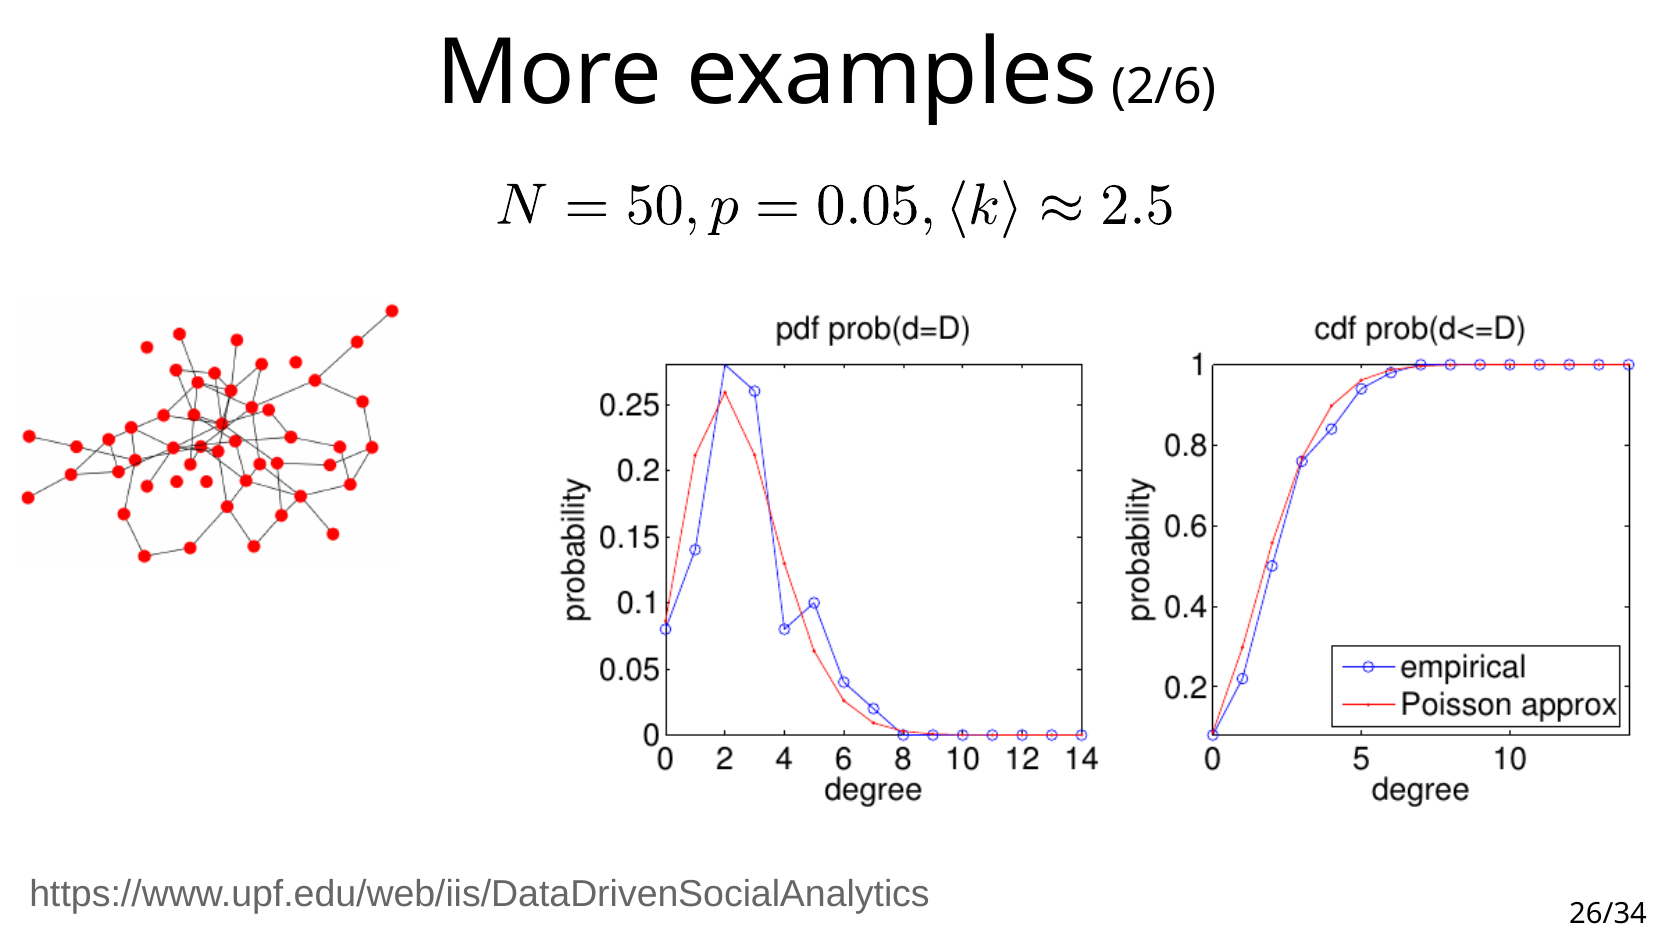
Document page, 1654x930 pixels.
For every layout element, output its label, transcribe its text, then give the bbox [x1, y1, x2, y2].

picture [0, 268, 1653, 832]
title More examples (2/6) [82, 1, 1571, 135]
text_box [495, 180, 1175, 239]
text_box https://www.upf.edu/web/iis/DataDrivenSocialAnalytics [14, 864, 1051, 922]
